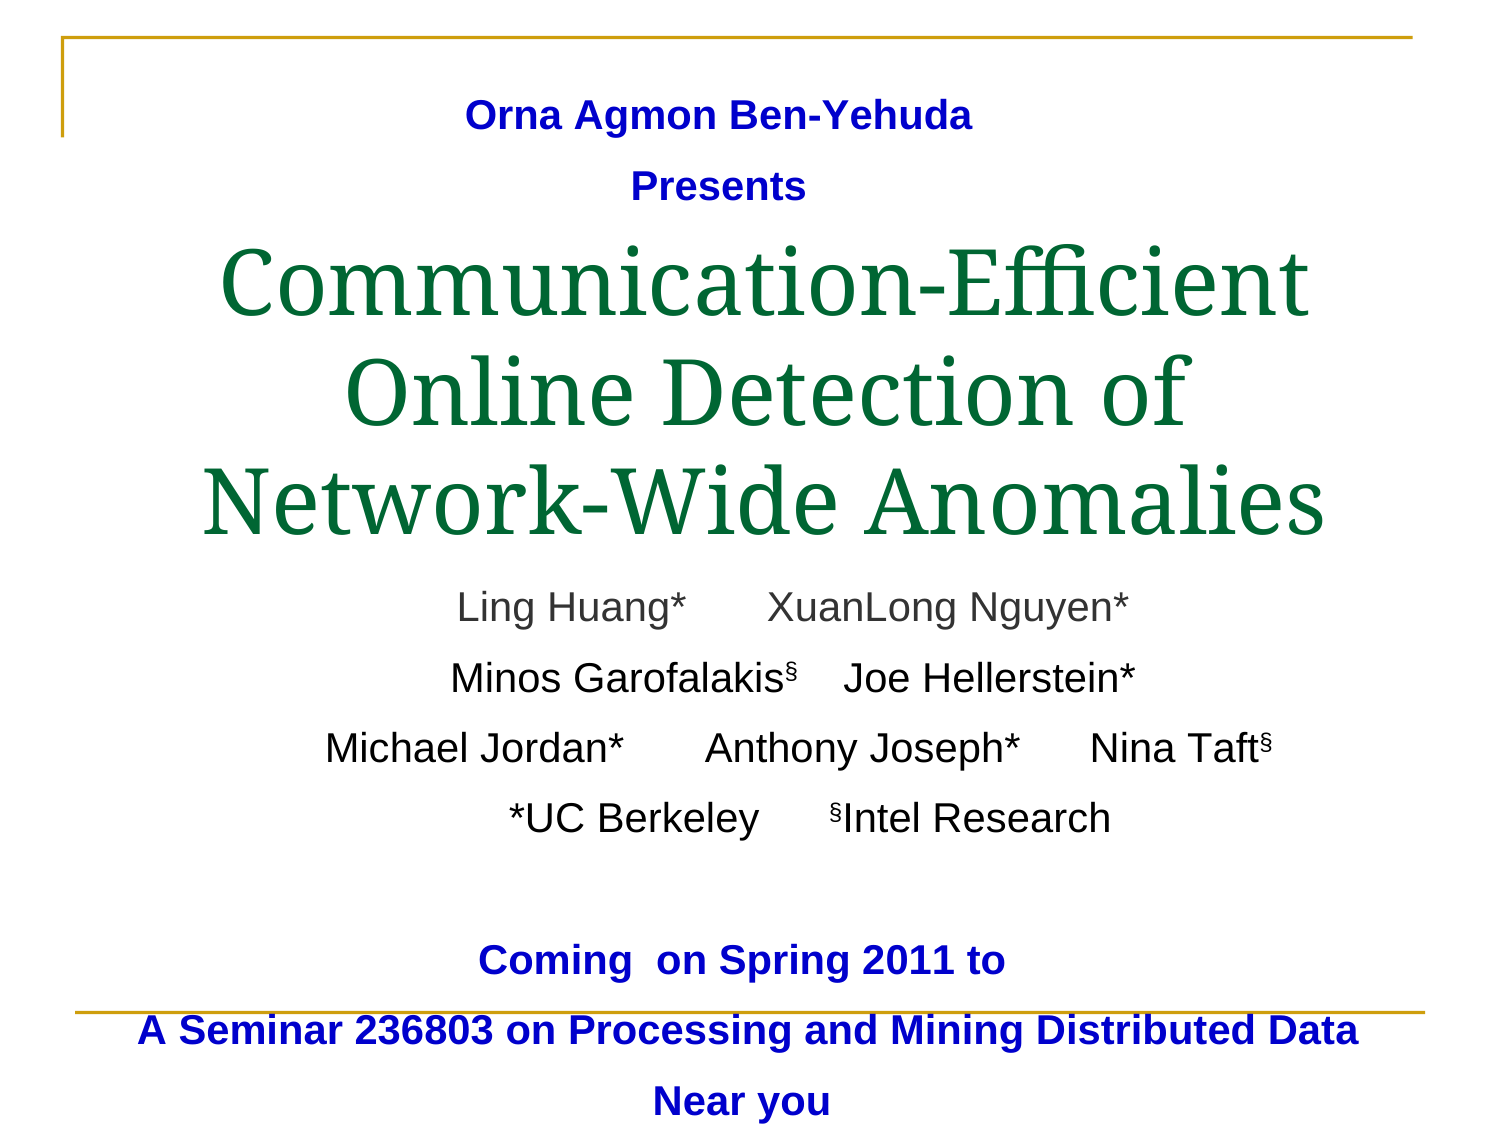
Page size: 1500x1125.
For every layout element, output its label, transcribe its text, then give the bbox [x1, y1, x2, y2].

text_box Coming on Spring 2011 to A Seminar 236803 on Processing and Mining Distributed Data Near you [108, 915, 1388, 1125]
title Communication-Efficient Online Detection of Network-Wide Anomalies [140, 215, 1391, 561]
text_box Ling Huang* XuanLong Nguyen* Minos Garofalakis§ Joe Hellerstein* Michael Jordan* Anthony Joseph* Nina Taft§ *UC Berkeley §Intel Research [230, 562, 1368, 915]
text_box Orna Agmon Ben-Yehuda Presents [150, 70, 1288, 359]
